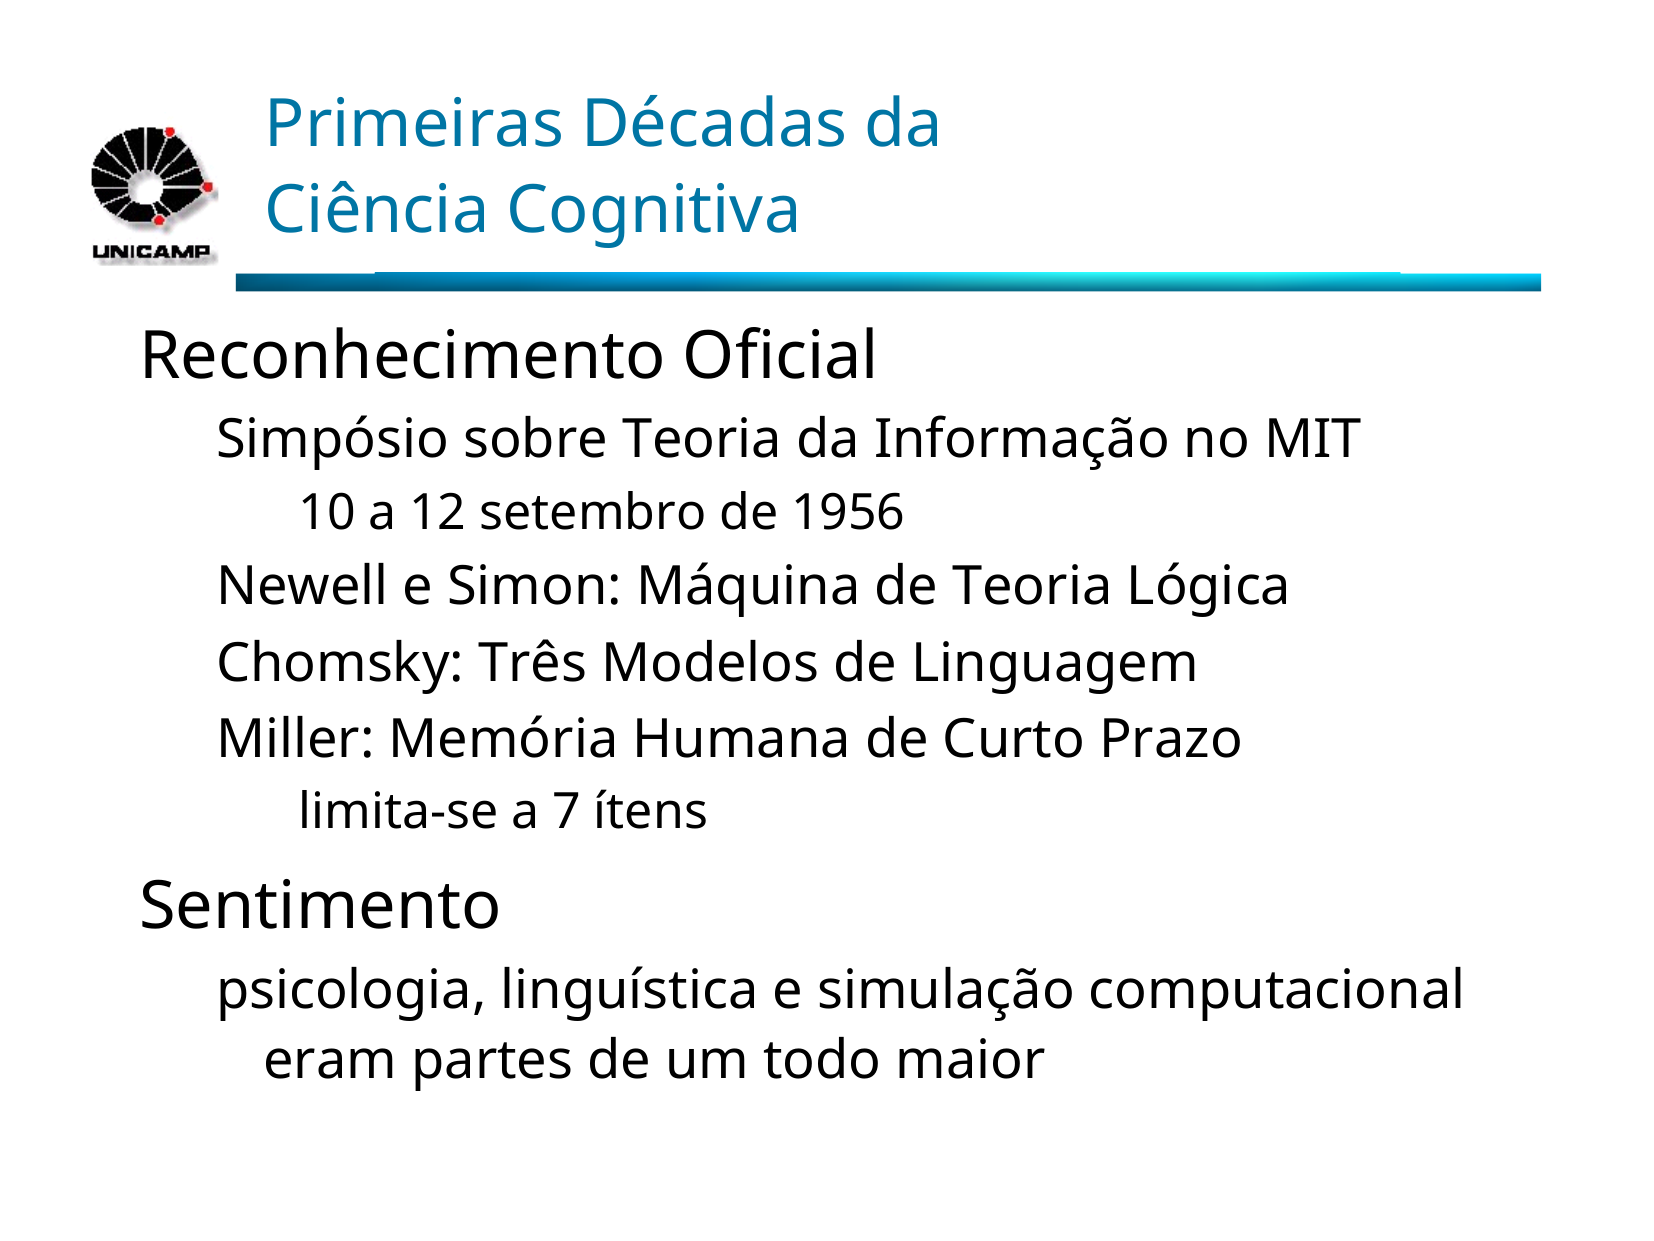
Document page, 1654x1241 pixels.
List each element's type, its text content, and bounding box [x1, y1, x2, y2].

title Primeiras Décadas da Ciência Cognitiva [264, 42, 1534, 250]
picture [125, 272, 1654, 295]
list Reconhecimento Oficial Simpósio sobre Teoria da Informação no MIT 10 a 12 setembro de 1956 Newell e Simon: Máquina de Teoria Lógica Chomsky: Três Modelos de Linguagem Miller: Memória Humana de Curto Prazo limita-se a 7 ítens Sentimento psicologia, linguística e simulação computacional eram partes de um todo maior [121, 309, 1534, 1182]
